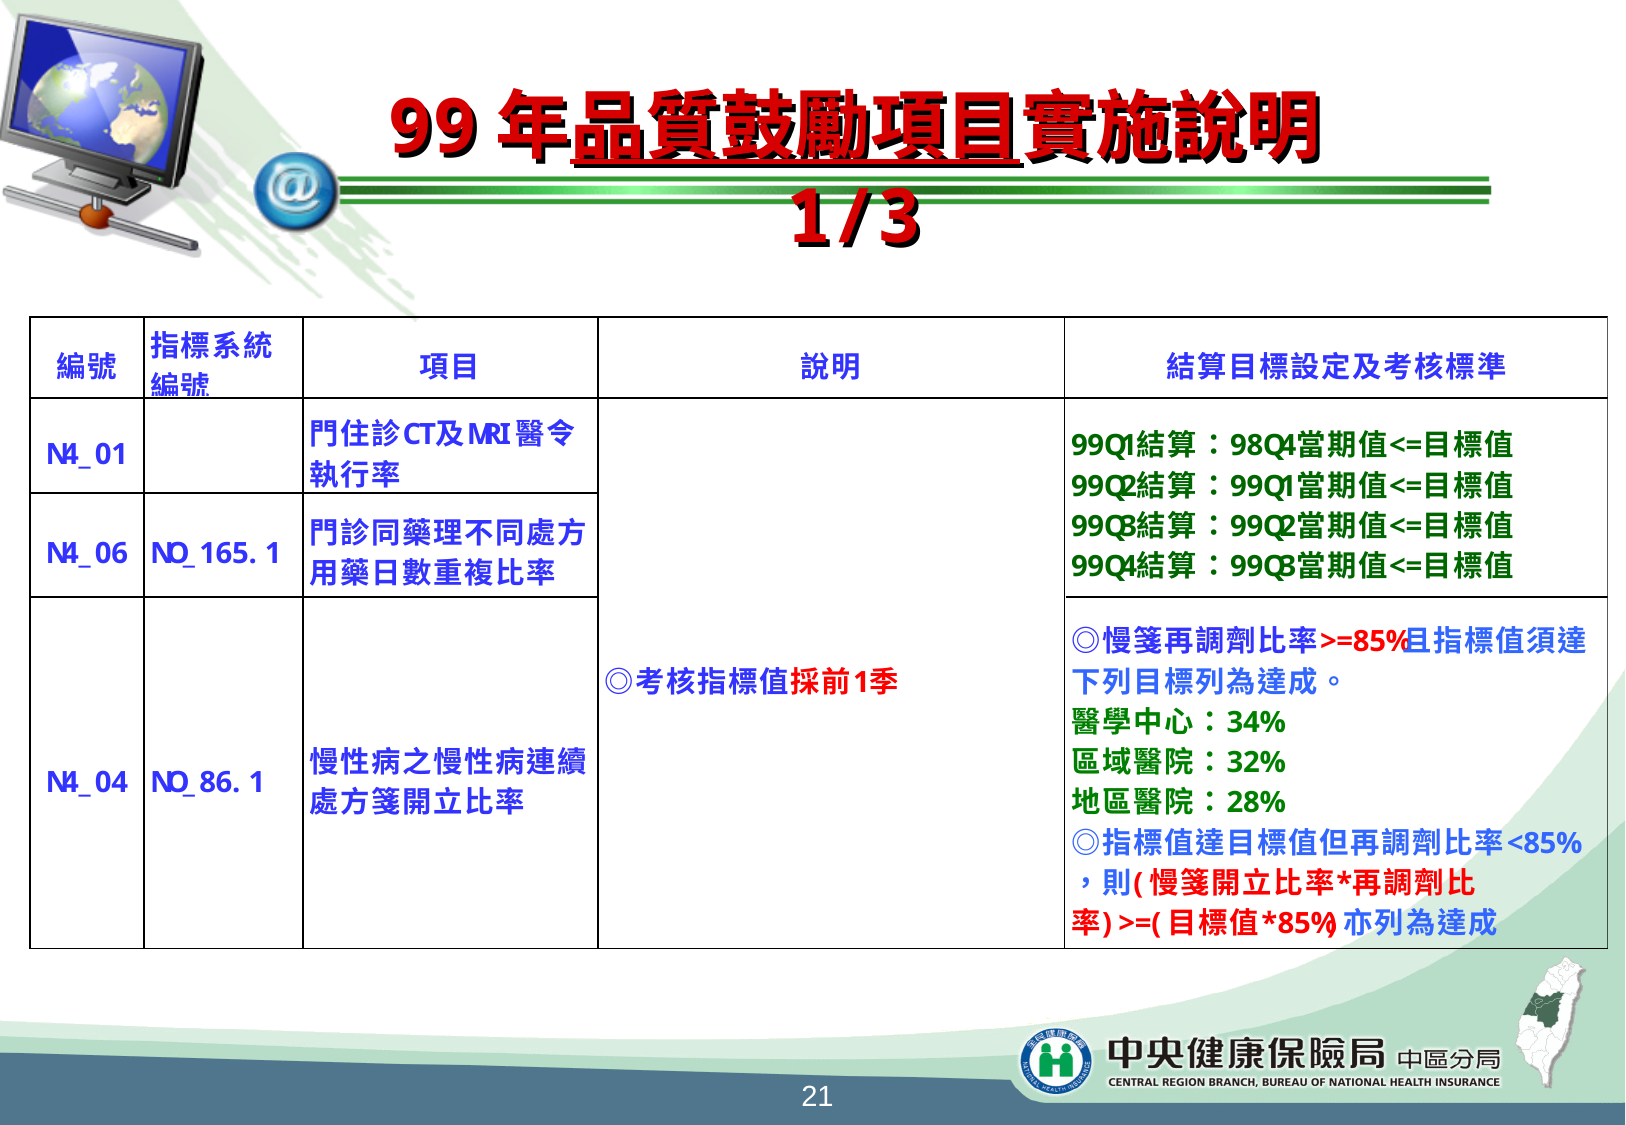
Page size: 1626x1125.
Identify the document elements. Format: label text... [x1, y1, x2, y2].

text_box [627, 1065, 1008, 1125]
picture [29, 316, 1610, 951]
text_box 99年品質鼓勵項目實施說明 1/3 [308, 70, 1399, 177]
